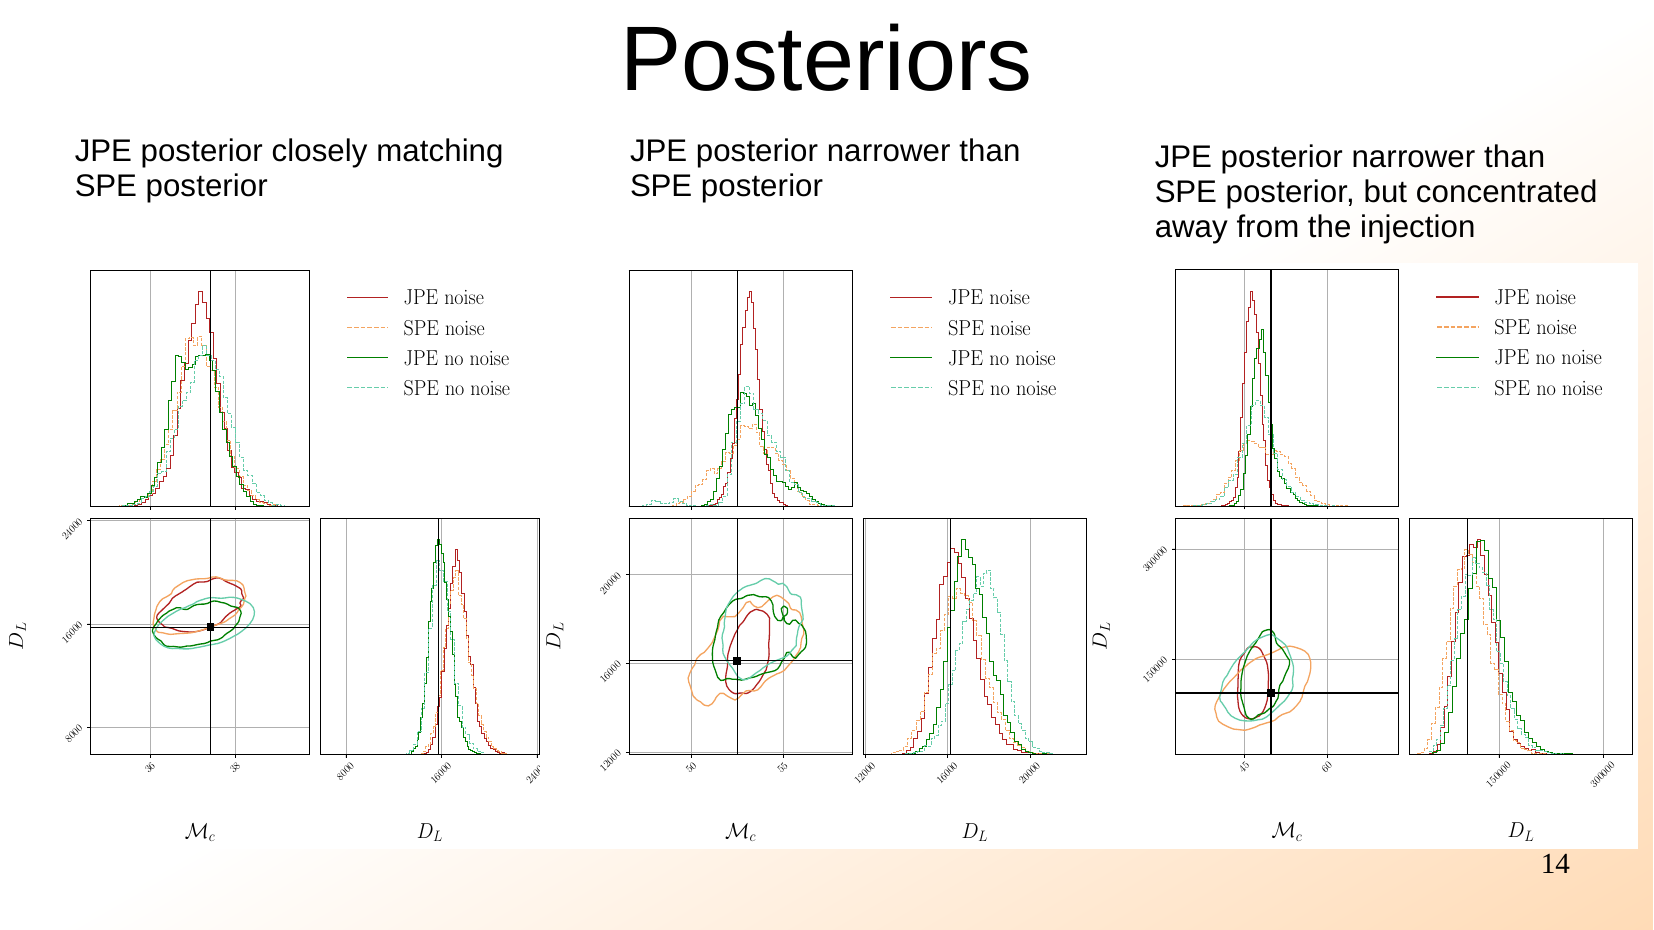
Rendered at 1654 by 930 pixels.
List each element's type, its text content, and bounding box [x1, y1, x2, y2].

text_box JPE posterior closely matching SPE posterior [60, 125, 546, 261]
text_box JPE posterior narrower than SPE posterior, but concentrated away from the injection [1140, 132, 1621, 316]
picture [3, 263, 1639, 849]
text_box JPE posterior narrower than SPE posterior [615, 178, 1096, 226]
title Posteriors [82, 0, 1571, 178]
